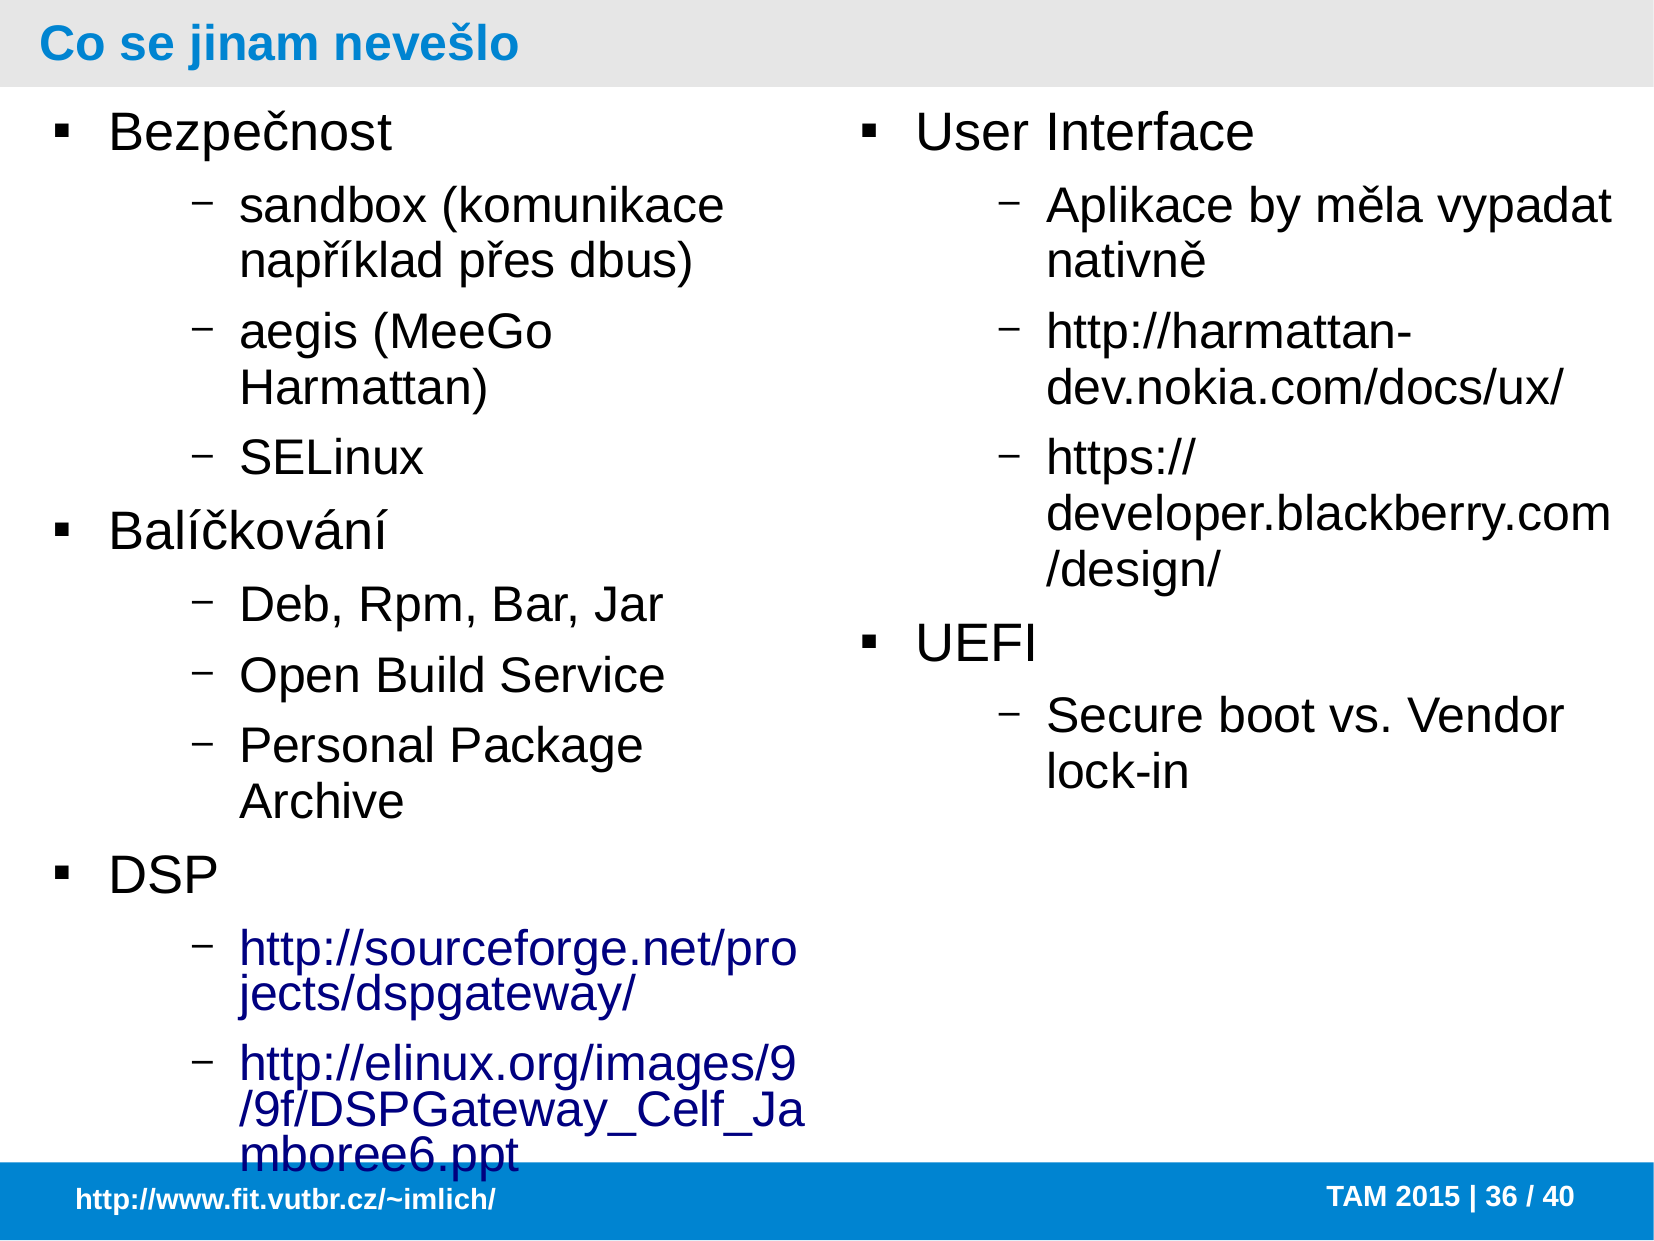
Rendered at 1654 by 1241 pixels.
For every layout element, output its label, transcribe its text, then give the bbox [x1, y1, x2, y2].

list User Interface Aplikace by měla vypadat nativně http://harmattan-dev.nokia.com/docs/ux/ https://developer.blackberry.com/design/ UEFI Secure boot vs. Vendor lock-in [844, 101, 1614, 1126]
title Co se jinam nevešlo [39, 5, 1615, 81]
list Bezpečnost sandbox (komunikace například přes dbus) aegis (MeeGo Harmattan) SELinux Balíčkování Deb, Rpm, Bar, Jar Open Build Service Personal Package Archive DSP http://sourceforge.net/projects/dspgateway/ http://elinux.org/images/9/9f/DSPGateway_Celf_Jamboree6.ppt [37, 101, 807, 1126]
